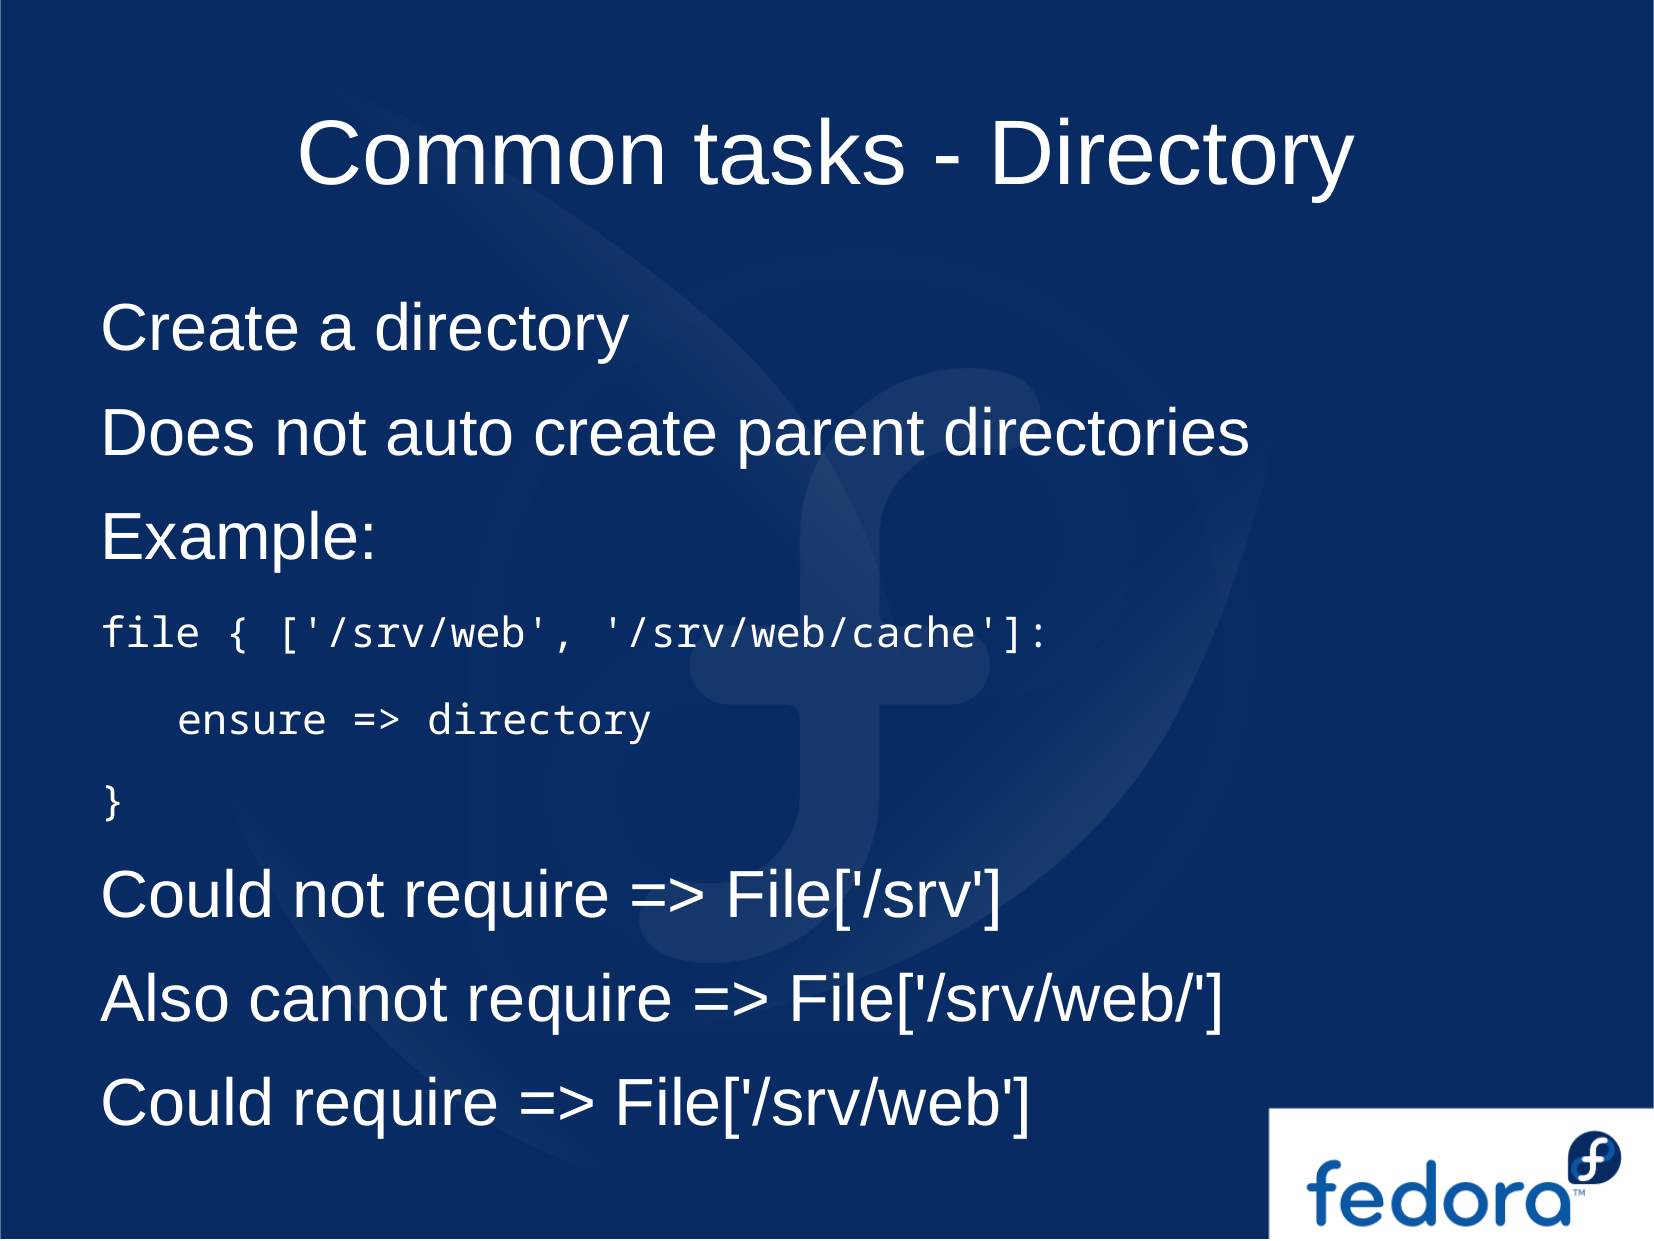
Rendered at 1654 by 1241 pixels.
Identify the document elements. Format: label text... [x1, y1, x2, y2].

title Common tasks - Directory [82, 56, 1571, 250]
picture [0, 0, 1654, 1239]
list Create a directory Does not auto create parent directories Example: file { ['/srv/web', '/srv/web/cache']: ensure => directory } Could not require => File['/srv'] Also cannot require => File['/srv/web/'] Could require => File['/srv/web'] [82, 290, 1571, 1112]
